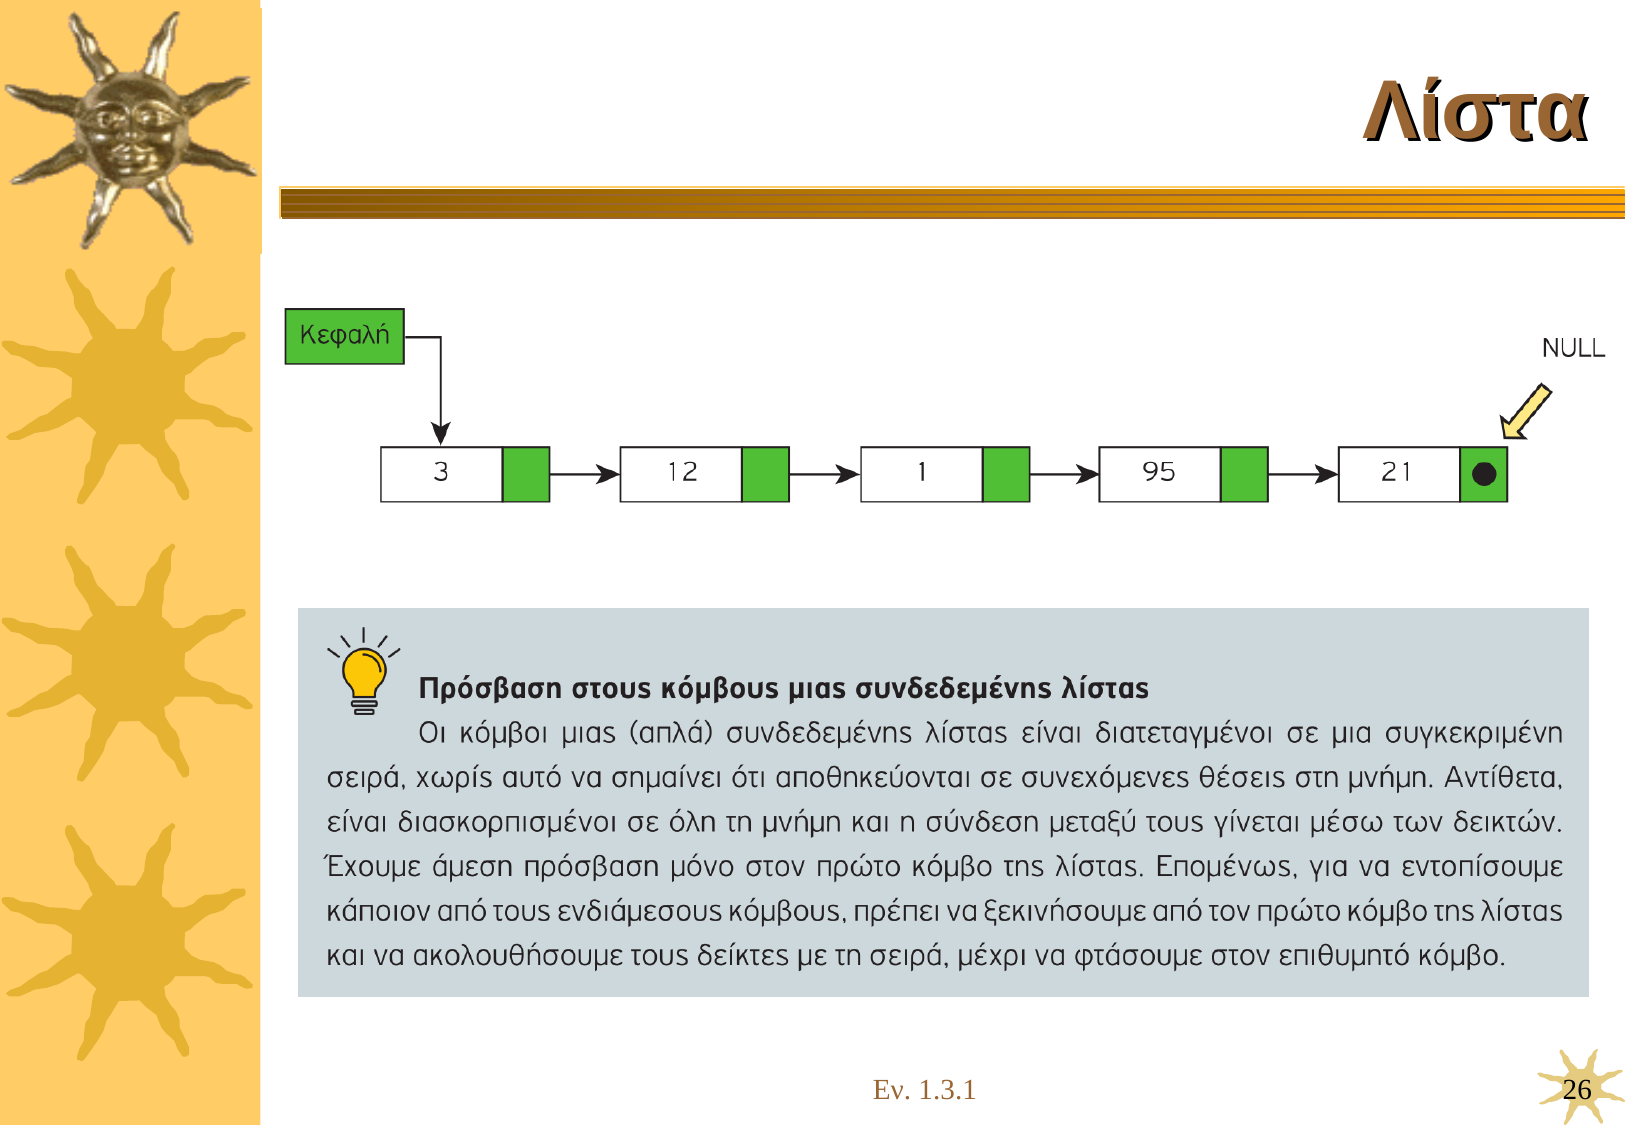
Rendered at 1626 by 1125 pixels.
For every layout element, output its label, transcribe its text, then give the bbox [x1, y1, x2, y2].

picture [265, 299, 1614, 515]
picture [298, 608, 1589, 997]
picture [1, 163, 262, 254]
text_box Λίστα [0, 0, 1625, 163]
